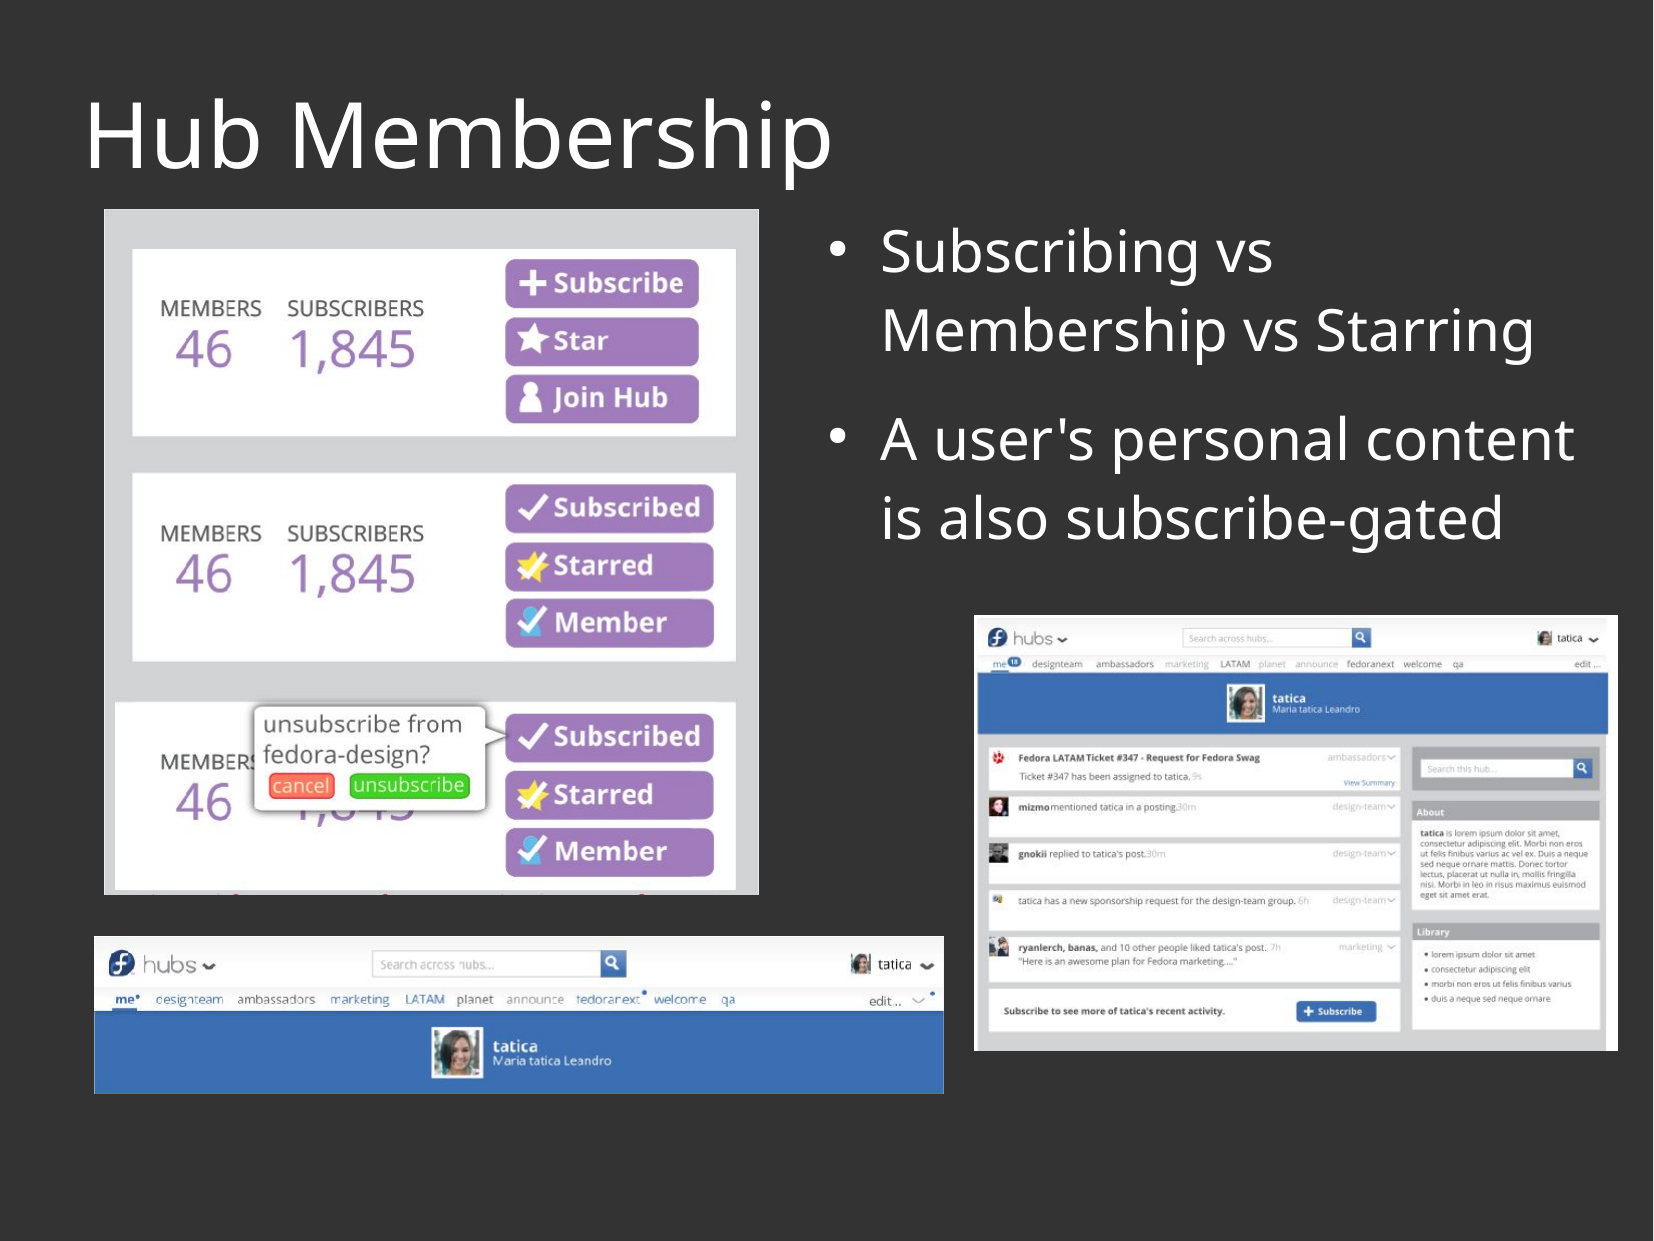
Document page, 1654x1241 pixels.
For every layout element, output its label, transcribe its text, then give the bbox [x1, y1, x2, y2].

list Subscribing vs Membership vs Starring A user's personal content is also subscribe-gated [809, 210, 1590, 930]
title Hub Membership [82, 30, 1571, 238]
picture [974, 615, 1618, 1051]
picture [104, 209, 759, 895]
picture [94, 936, 944, 1094]
